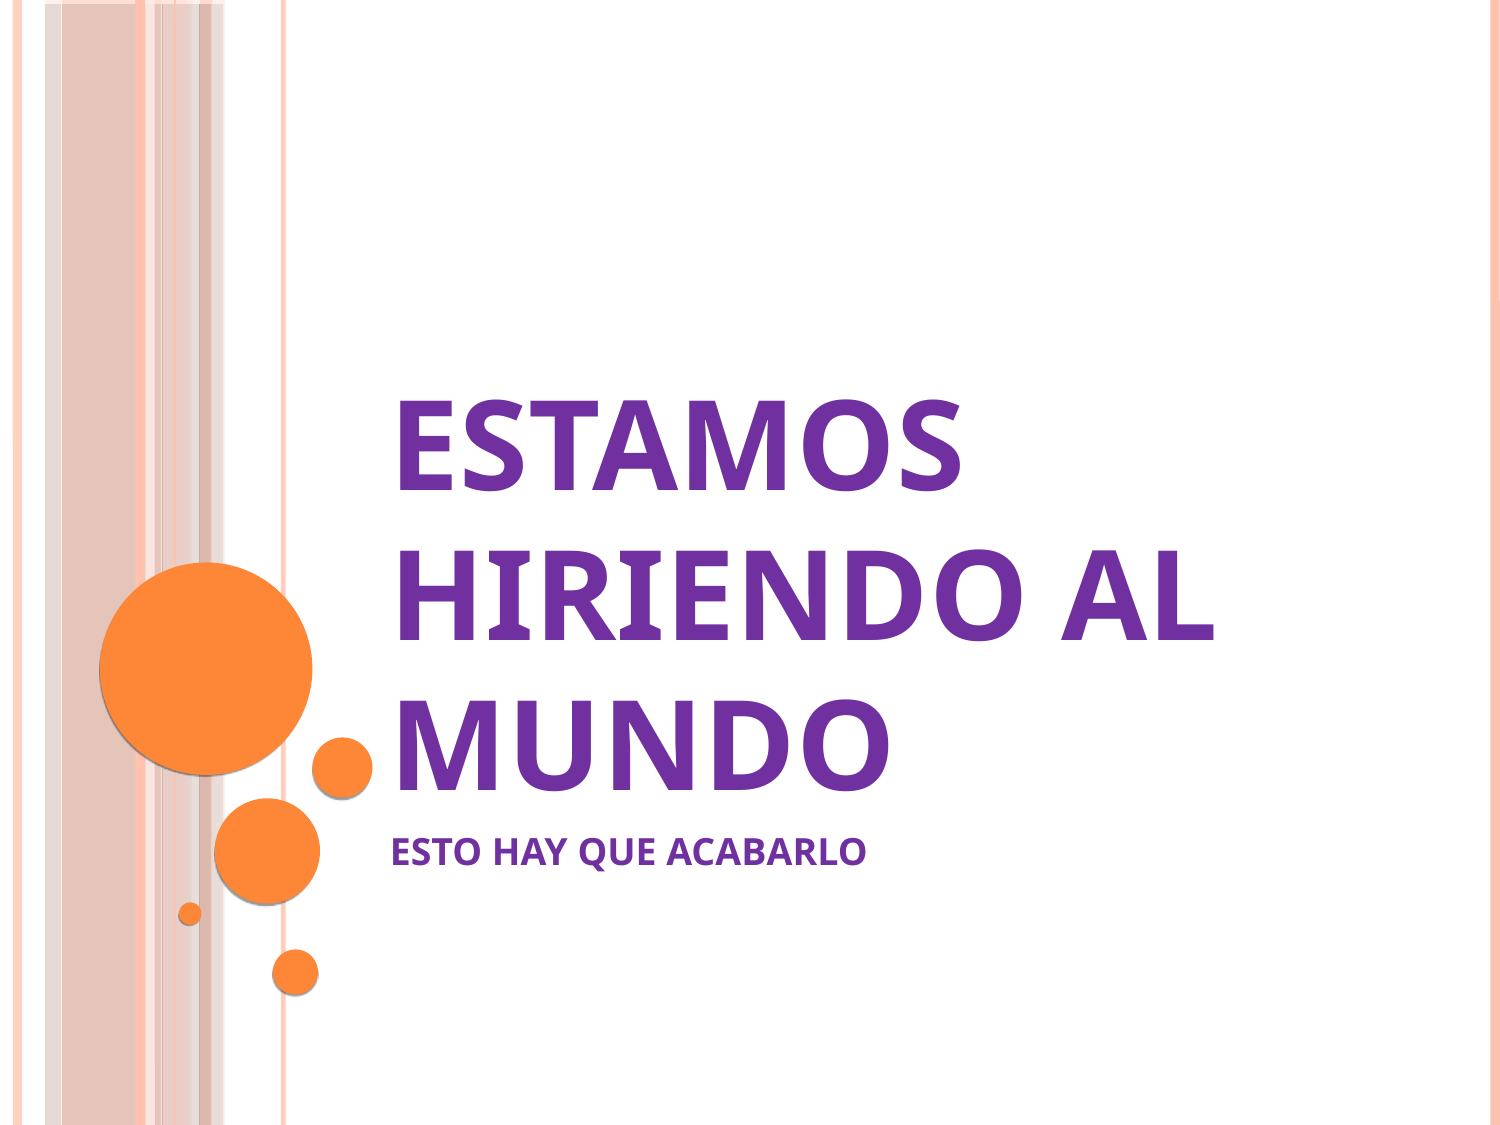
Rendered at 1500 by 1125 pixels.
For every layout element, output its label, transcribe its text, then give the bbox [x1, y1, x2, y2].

title ESTAMOS HIRIENDO AL MUNDO [375, 512, 1388, 820]
subtitle ESTO HAY QUE ACABARLO [375, 820, 1388, 1046]
